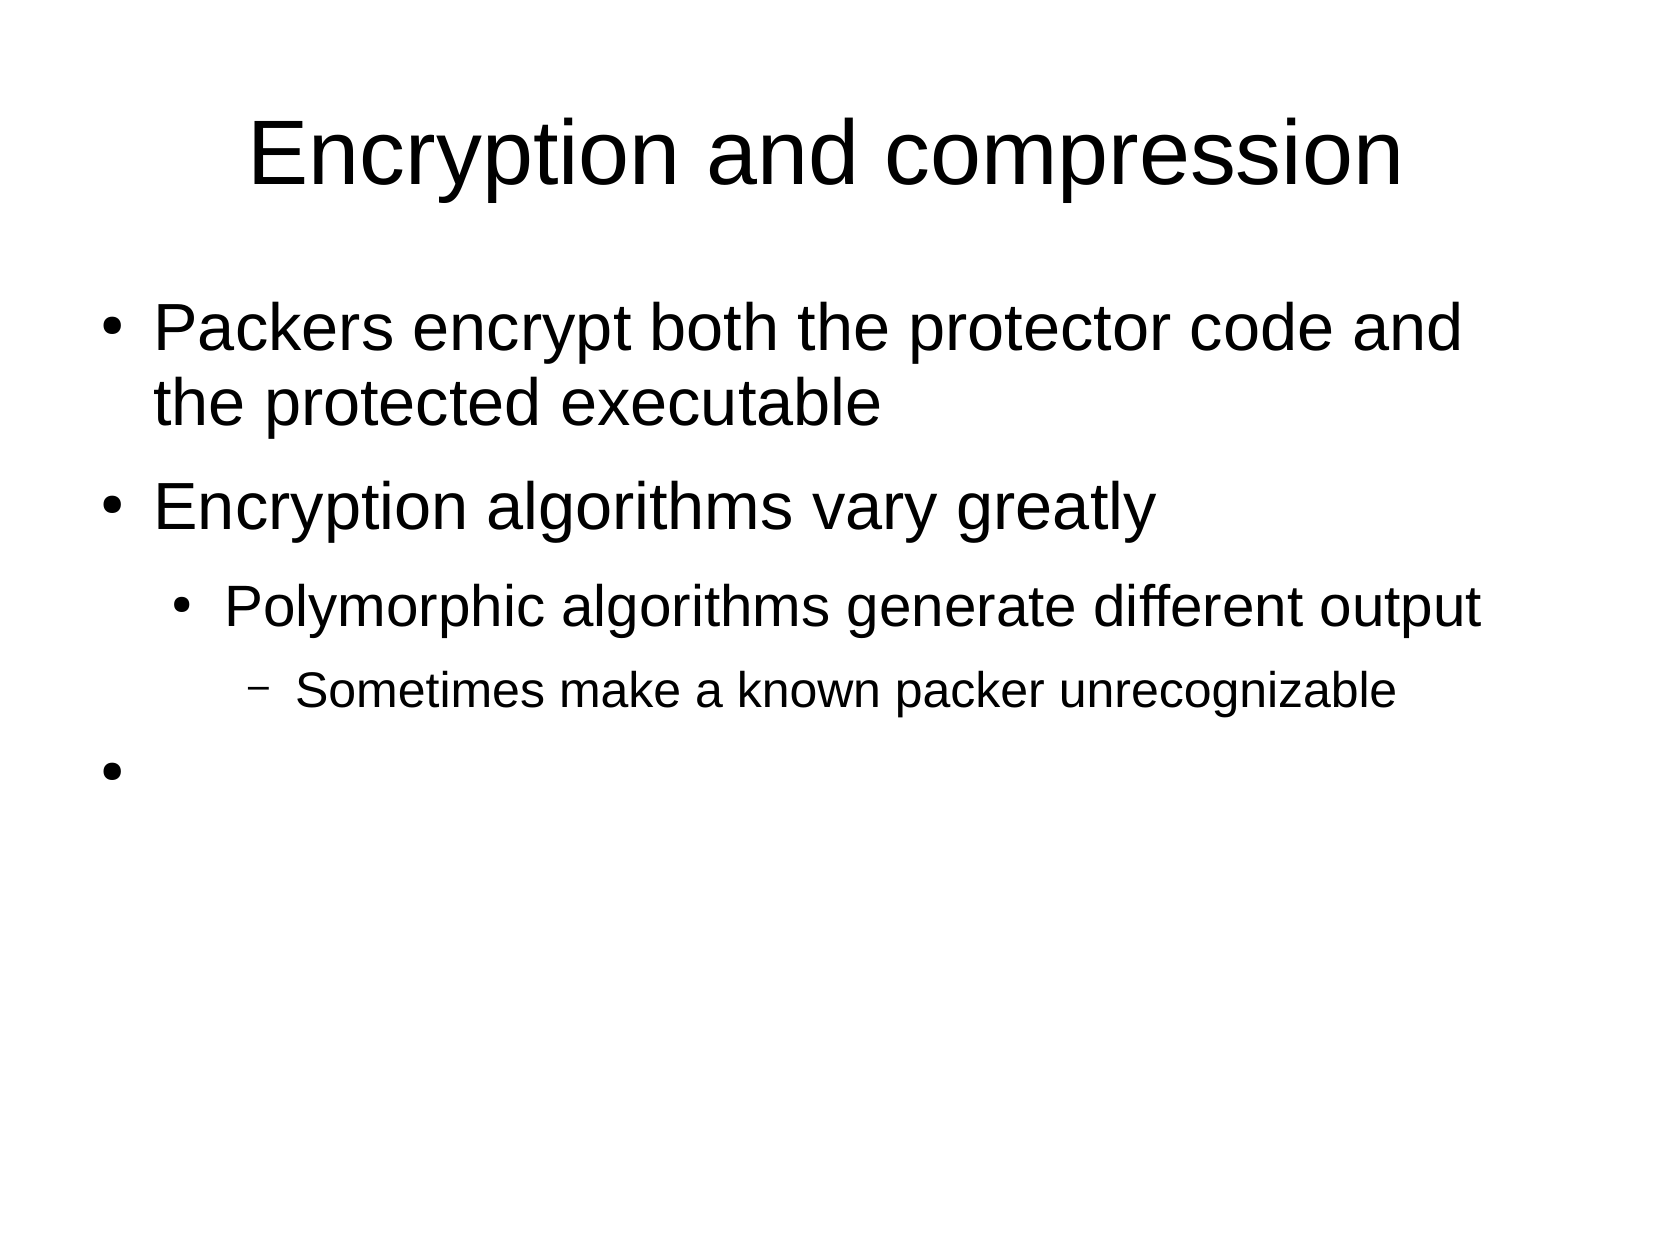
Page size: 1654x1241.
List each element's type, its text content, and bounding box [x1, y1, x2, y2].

title Encryption and compression [82, 49, 1571, 257]
list Packers encrypt both the protector code and the protected executable Encryption algorithms vary greatly Polymorphic algorithms generate different output Sometimes make a known packer unrecognizable [82, 290, 1571, 1109]
